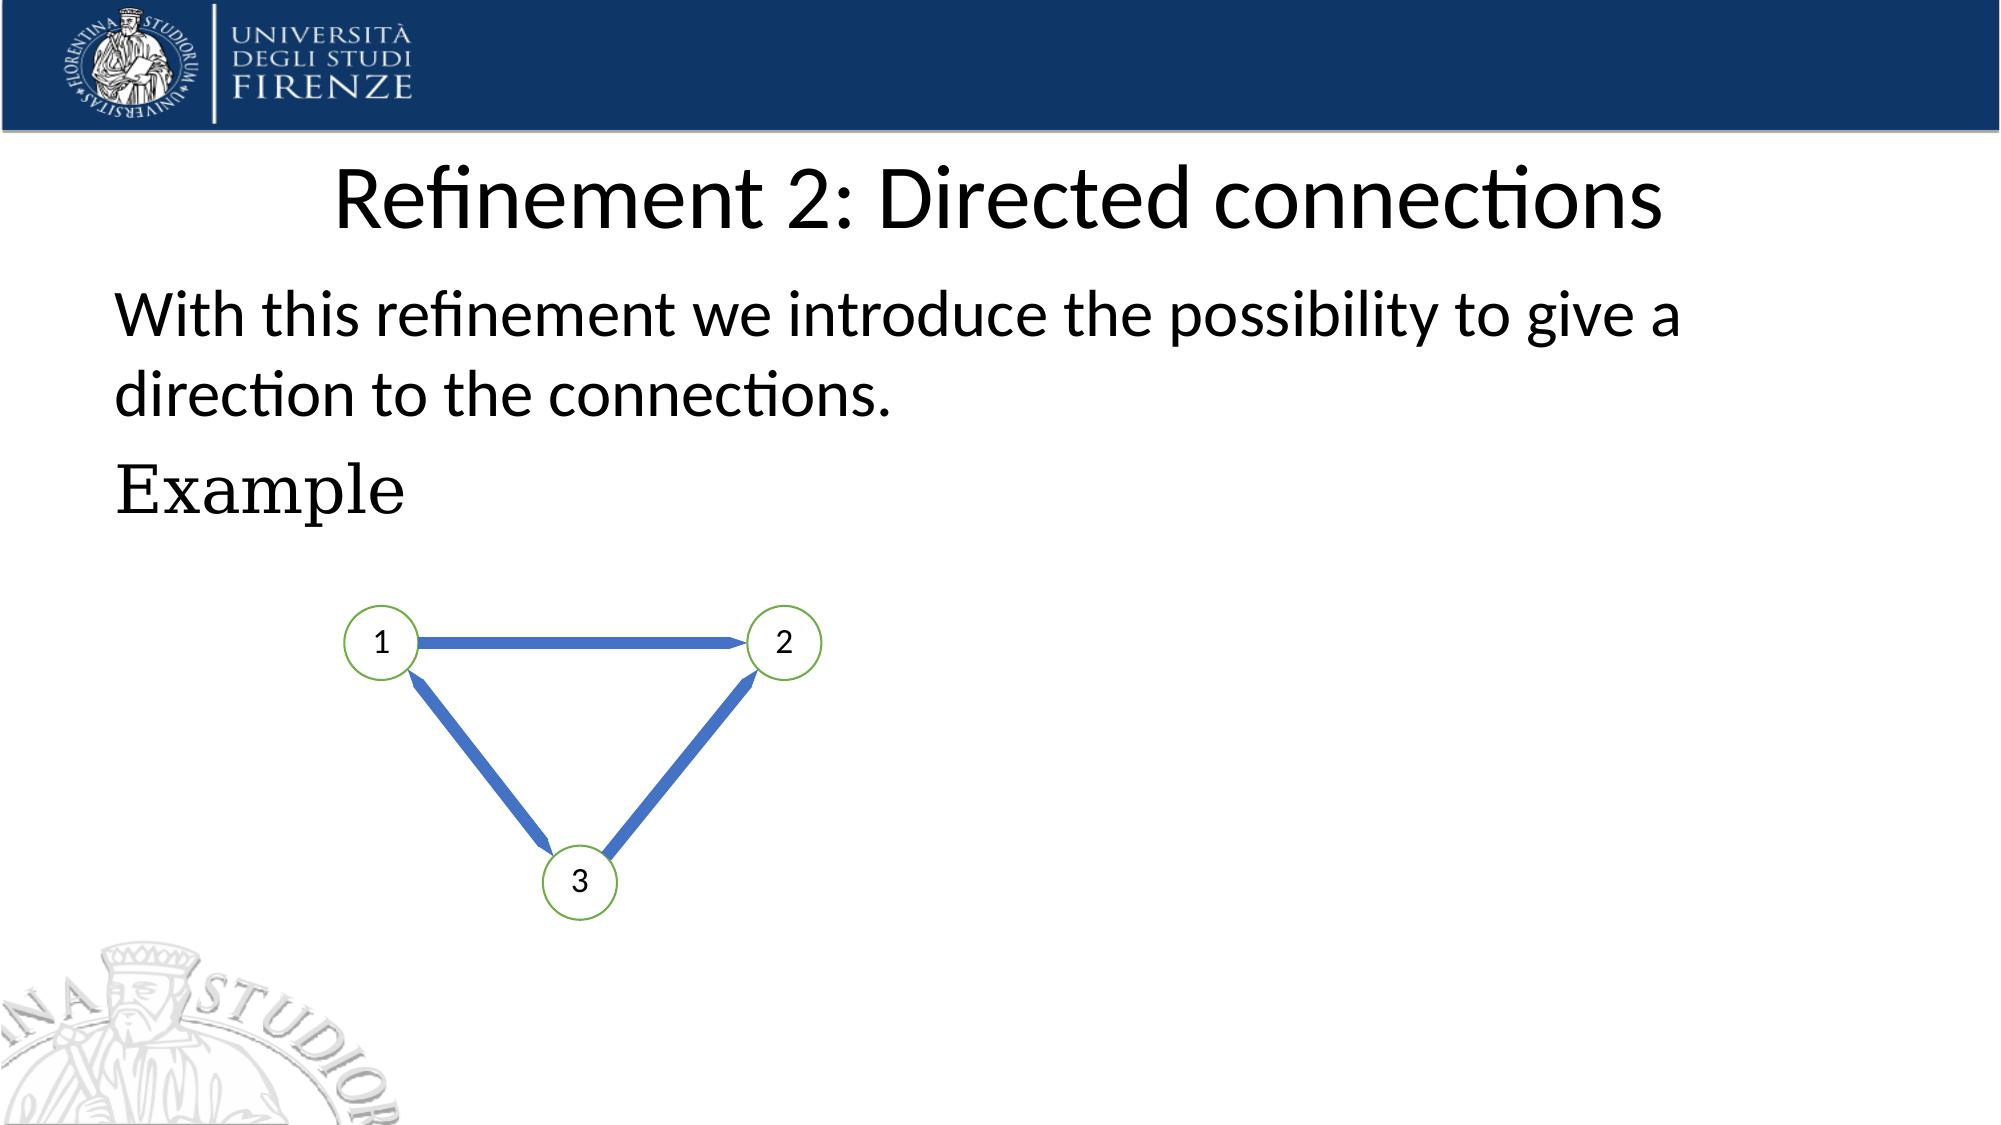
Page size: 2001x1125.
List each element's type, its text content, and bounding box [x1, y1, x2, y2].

text_box 3 [542, 845, 617, 920]
list With this refinement we introduce the possibility to give a direction to the connections. Example [99, 262, 1900, 999]
text_box 1 [344, 605, 418, 680]
title Refinement 2: Directed connections [99, 98, 1900, 262]
text_box 2 [747, 605, 822, 680]
